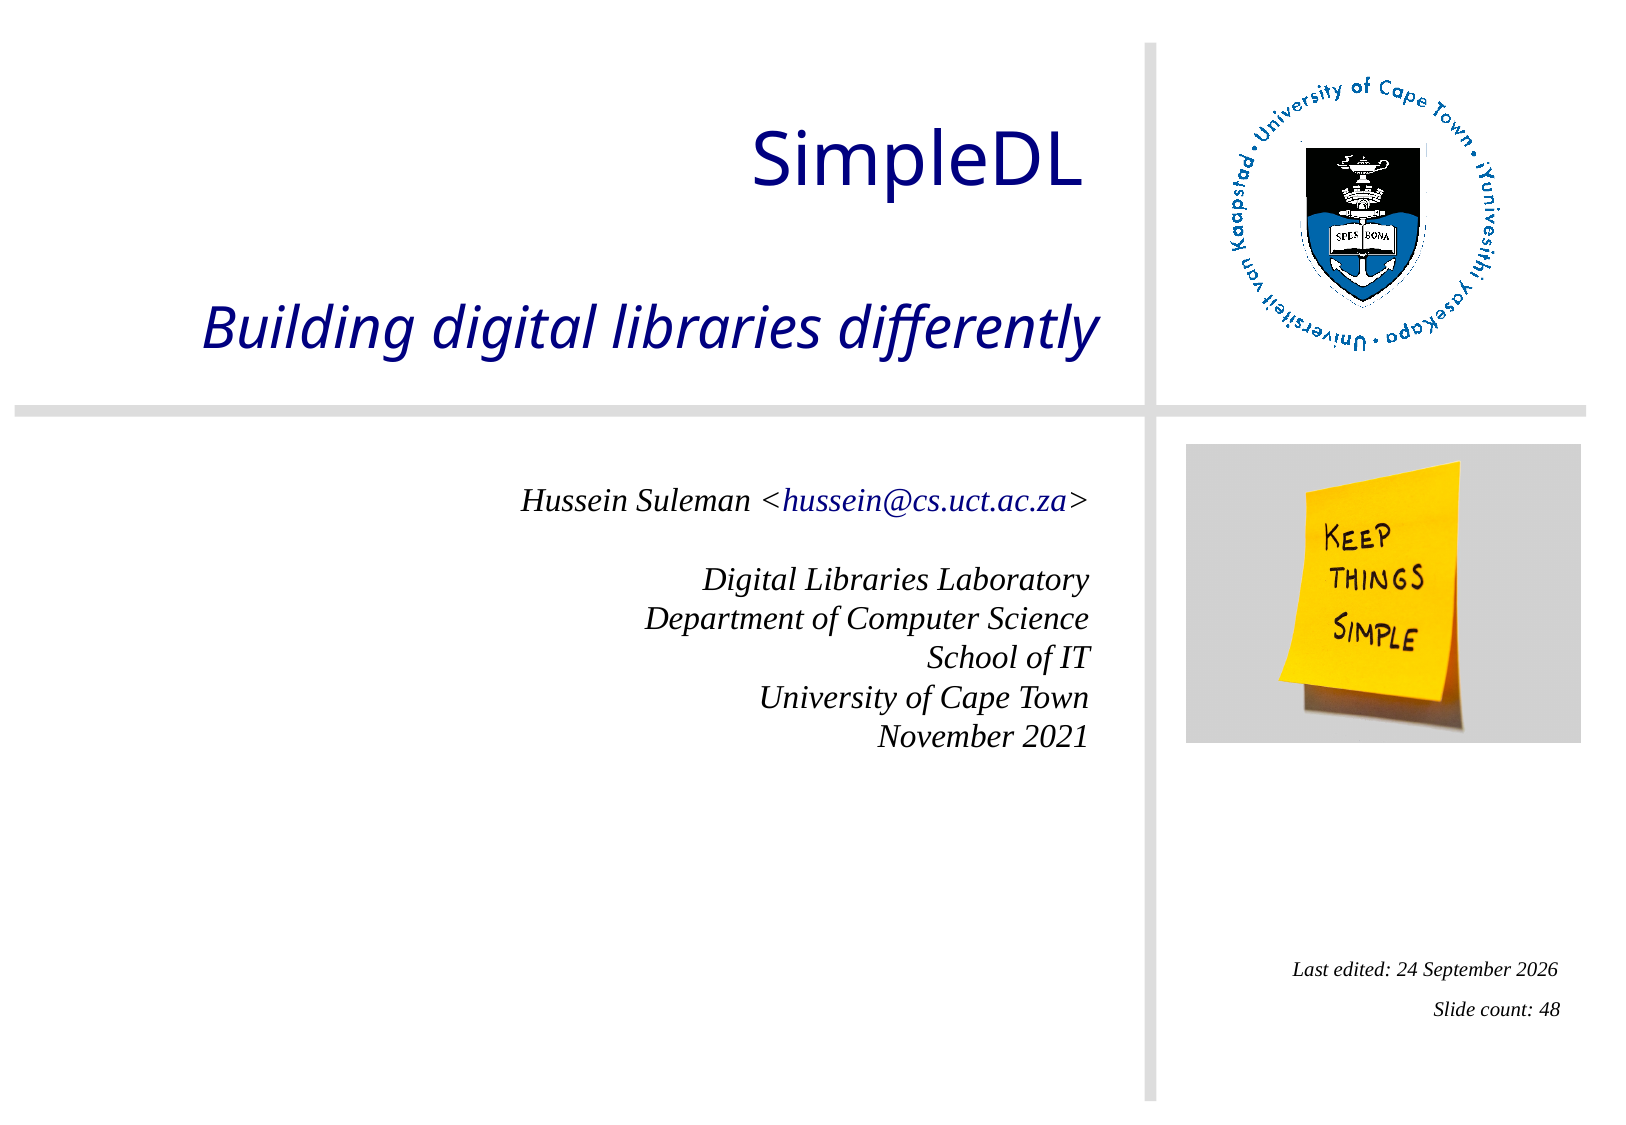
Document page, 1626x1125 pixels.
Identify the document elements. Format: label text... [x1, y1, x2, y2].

subtitle Hussein Suleman <hussein@cs.uct.ac.za> Digital Libraries Laboratory Department of Computer Science School of IT University of Cape Town November 2021 [58, 479, 1105, 1069]
title SimpleDL Building digital libraries differently [23, 108, 1100, 364]
picture [1186, 444, 1581, 743]
picture [1169, 42, 1535, 386]
